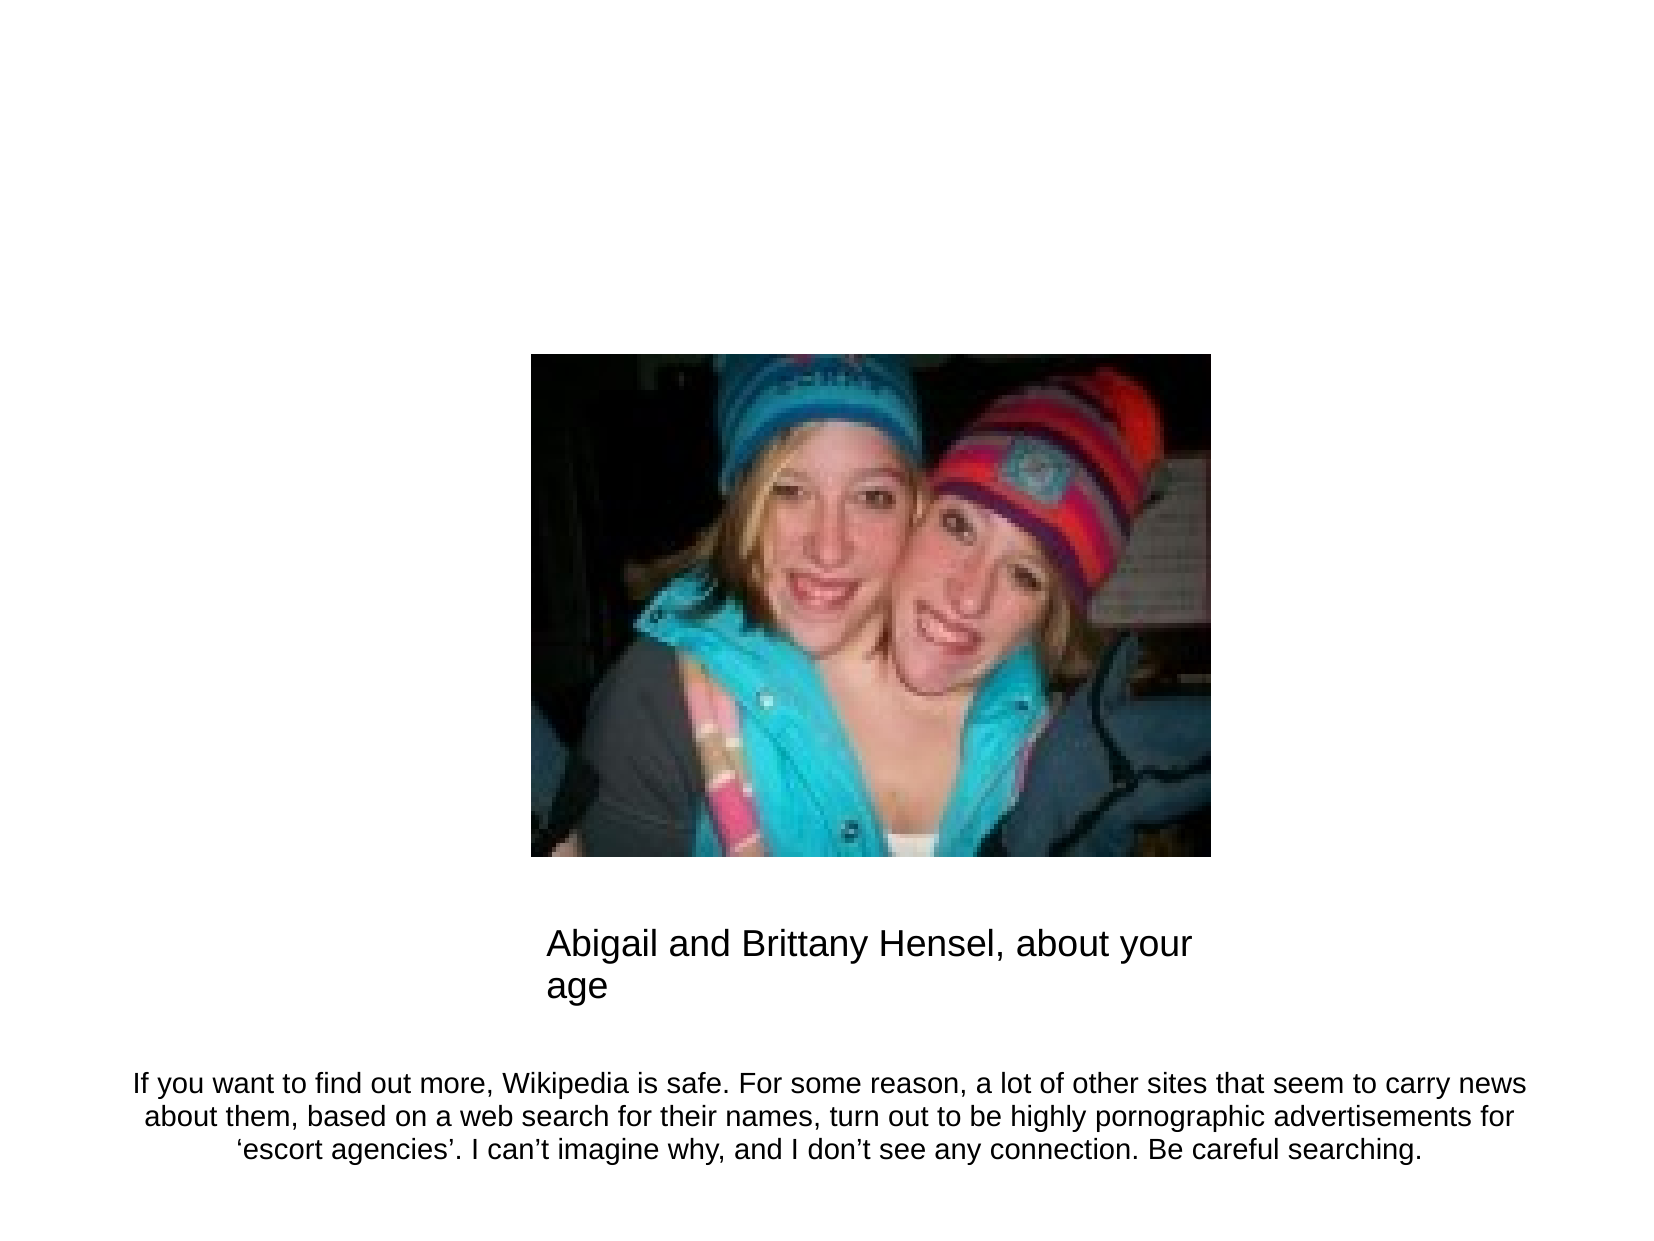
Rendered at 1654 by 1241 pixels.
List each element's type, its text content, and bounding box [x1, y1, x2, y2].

text_box If you want to find out more, Wikipedia is safe. For some reason, a lot of other sites that seem to carry news about them, based on a web search for their names, turn out to be highly pornographic advertisements for ‘escort agencies’. I can’t imagine why, and I don’t see any connection. Be careful searching. [85, 1059, 1576, 1173]
picture [531, 354, 1211, 857]
text_box Abigail and Brittany Hensel, about your age [531, 915, 1211, 1015]
